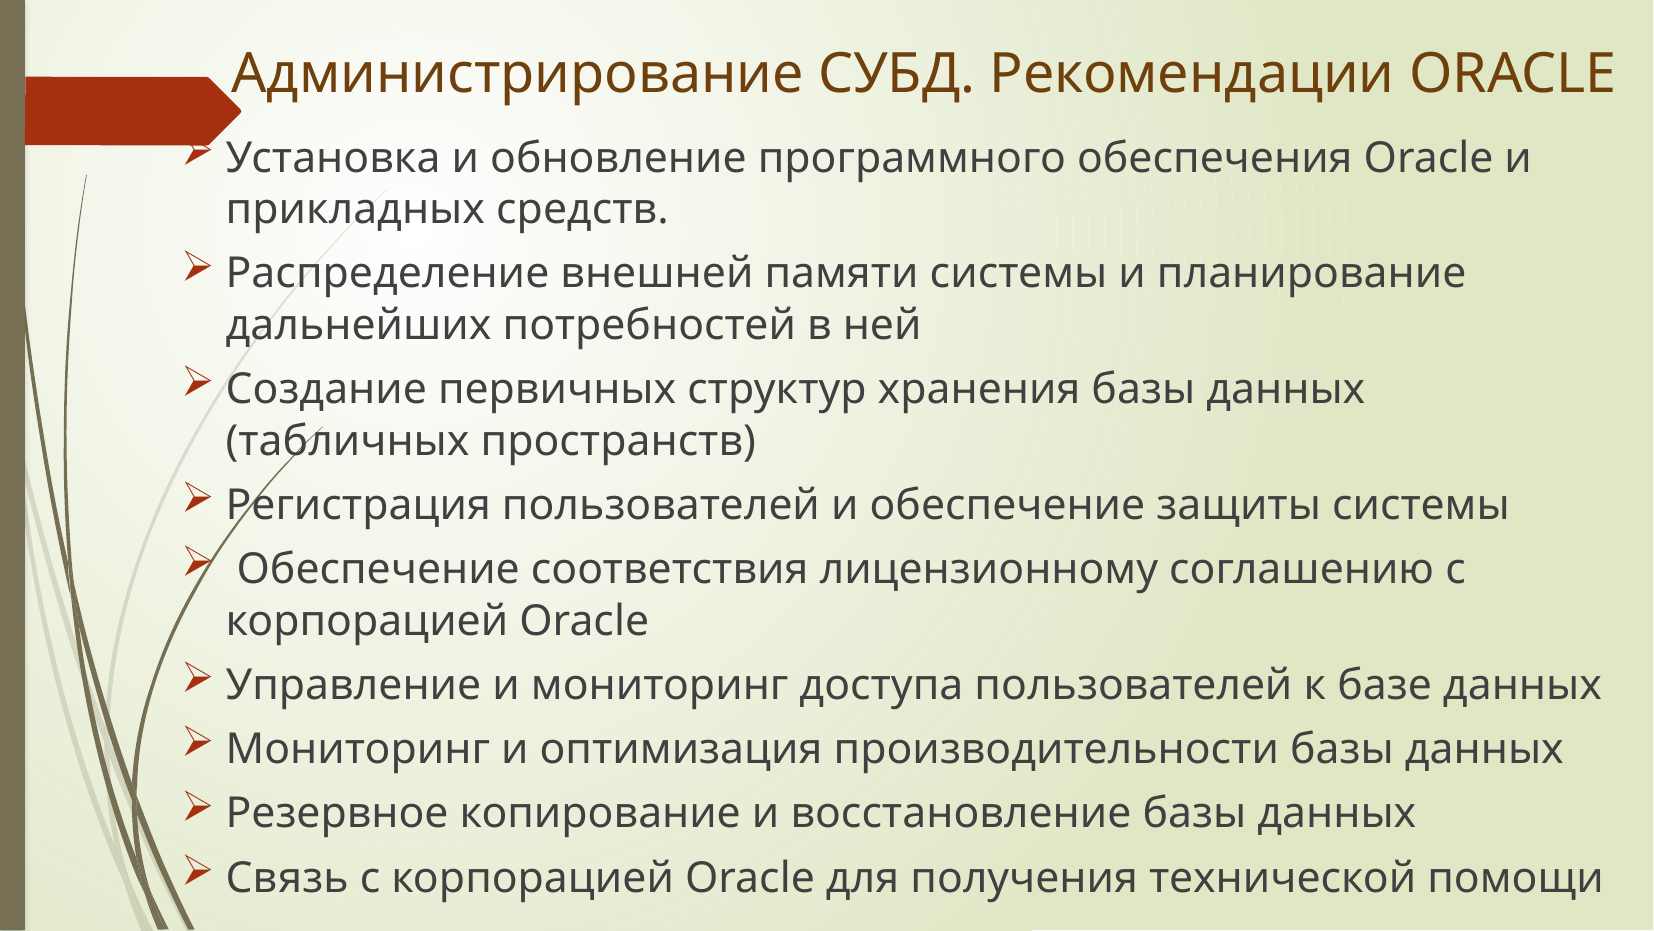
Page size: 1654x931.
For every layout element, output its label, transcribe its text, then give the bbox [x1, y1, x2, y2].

title Администрирование СУБД. Рекомендации ORACLE [216, 29, 1641, 116]
list Установка и обновление программного обеспечения Oracle и прикладных средств. Распределение внешней памяти системы и планирование дальнейших потребностей в ней Создание первичных структур хранения базы данных (табличных пространств) Регистрация пользователей и обеспечение защиты системы Обеспечение соответствия лицензионному соглашению с корпорацией Oracle Управление и мониторинг доступа пользователей к базе данных Мониторинг и оптимизация производительности базы данных Резервное копирование и восстановление базы данных Связь с корпорацией Oracle для получения технической помощи [166, 122, 1623, 925]
